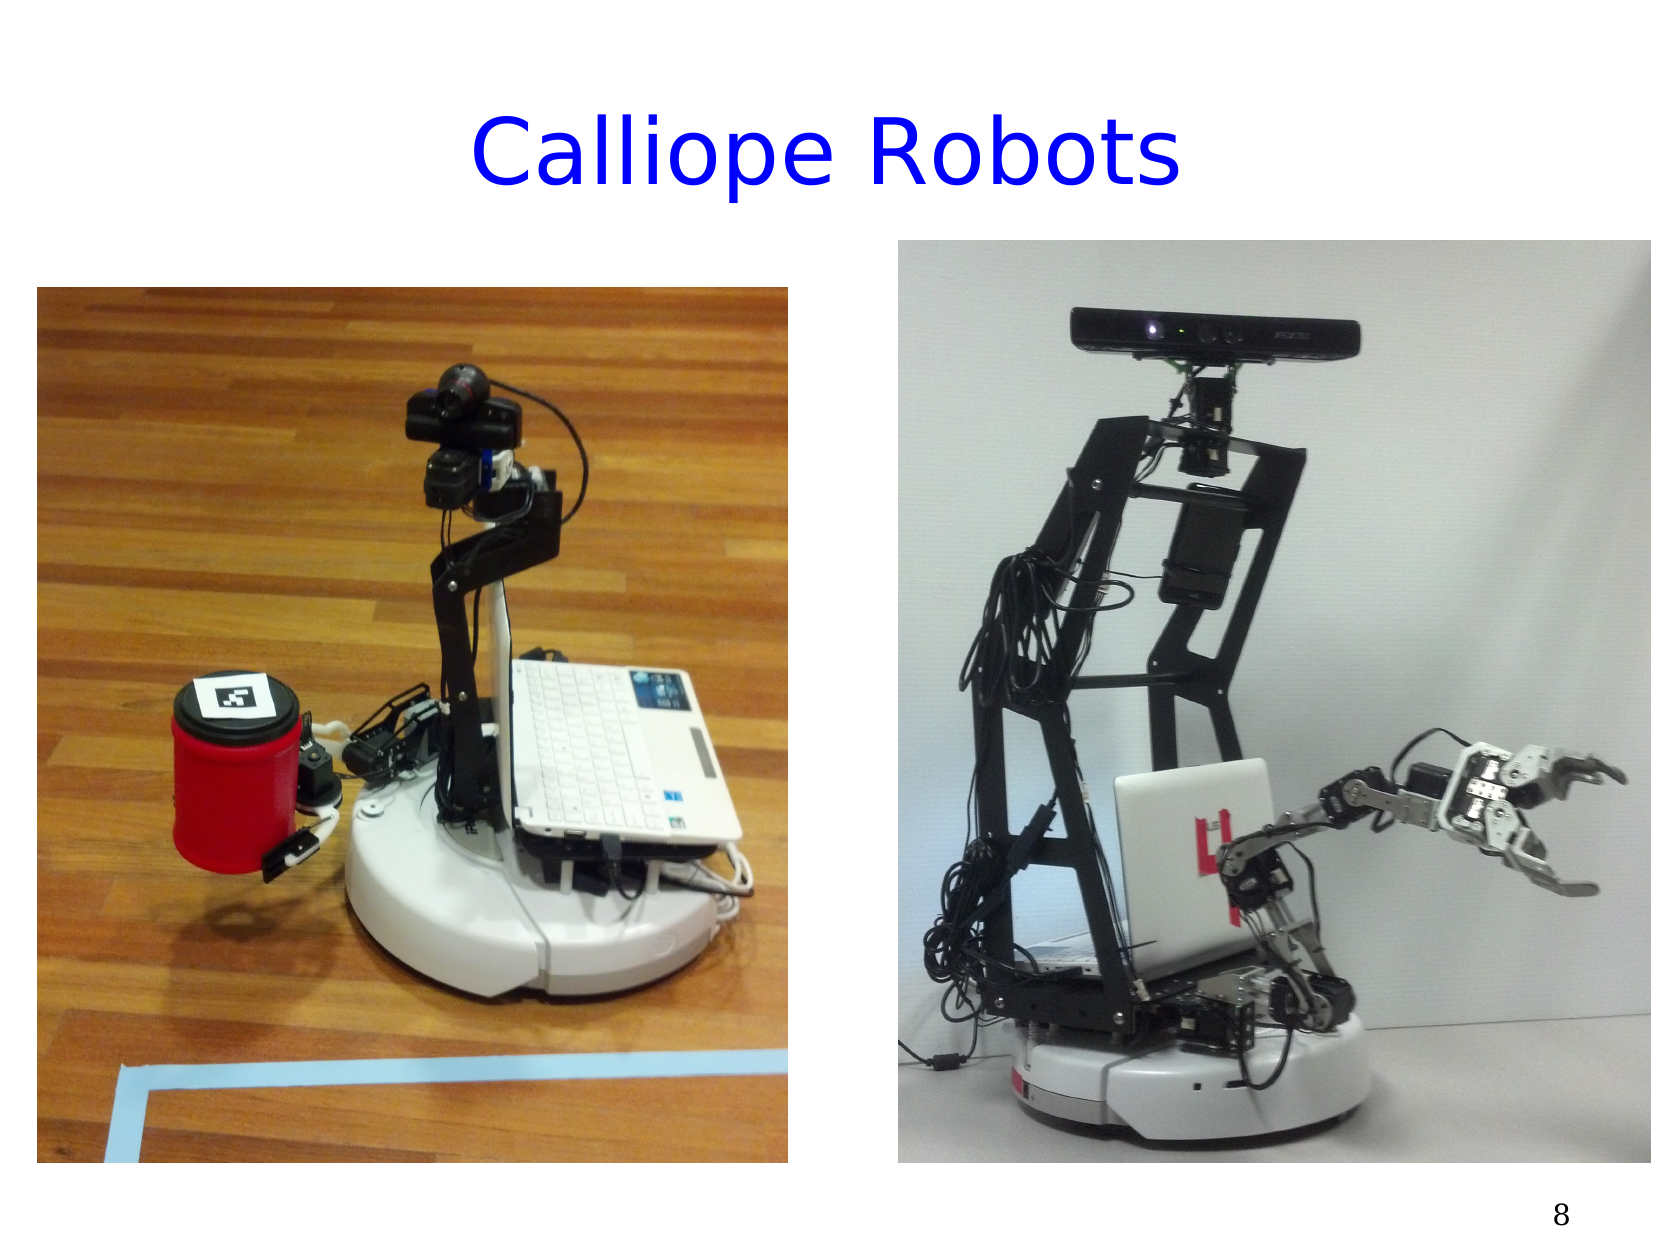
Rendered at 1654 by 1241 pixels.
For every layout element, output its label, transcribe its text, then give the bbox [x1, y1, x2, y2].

title Calliope Robots [82, 49, 1571, 257]
picture [898, 240, 1651, 1163]
picture [37, 287, 788, 1163]
